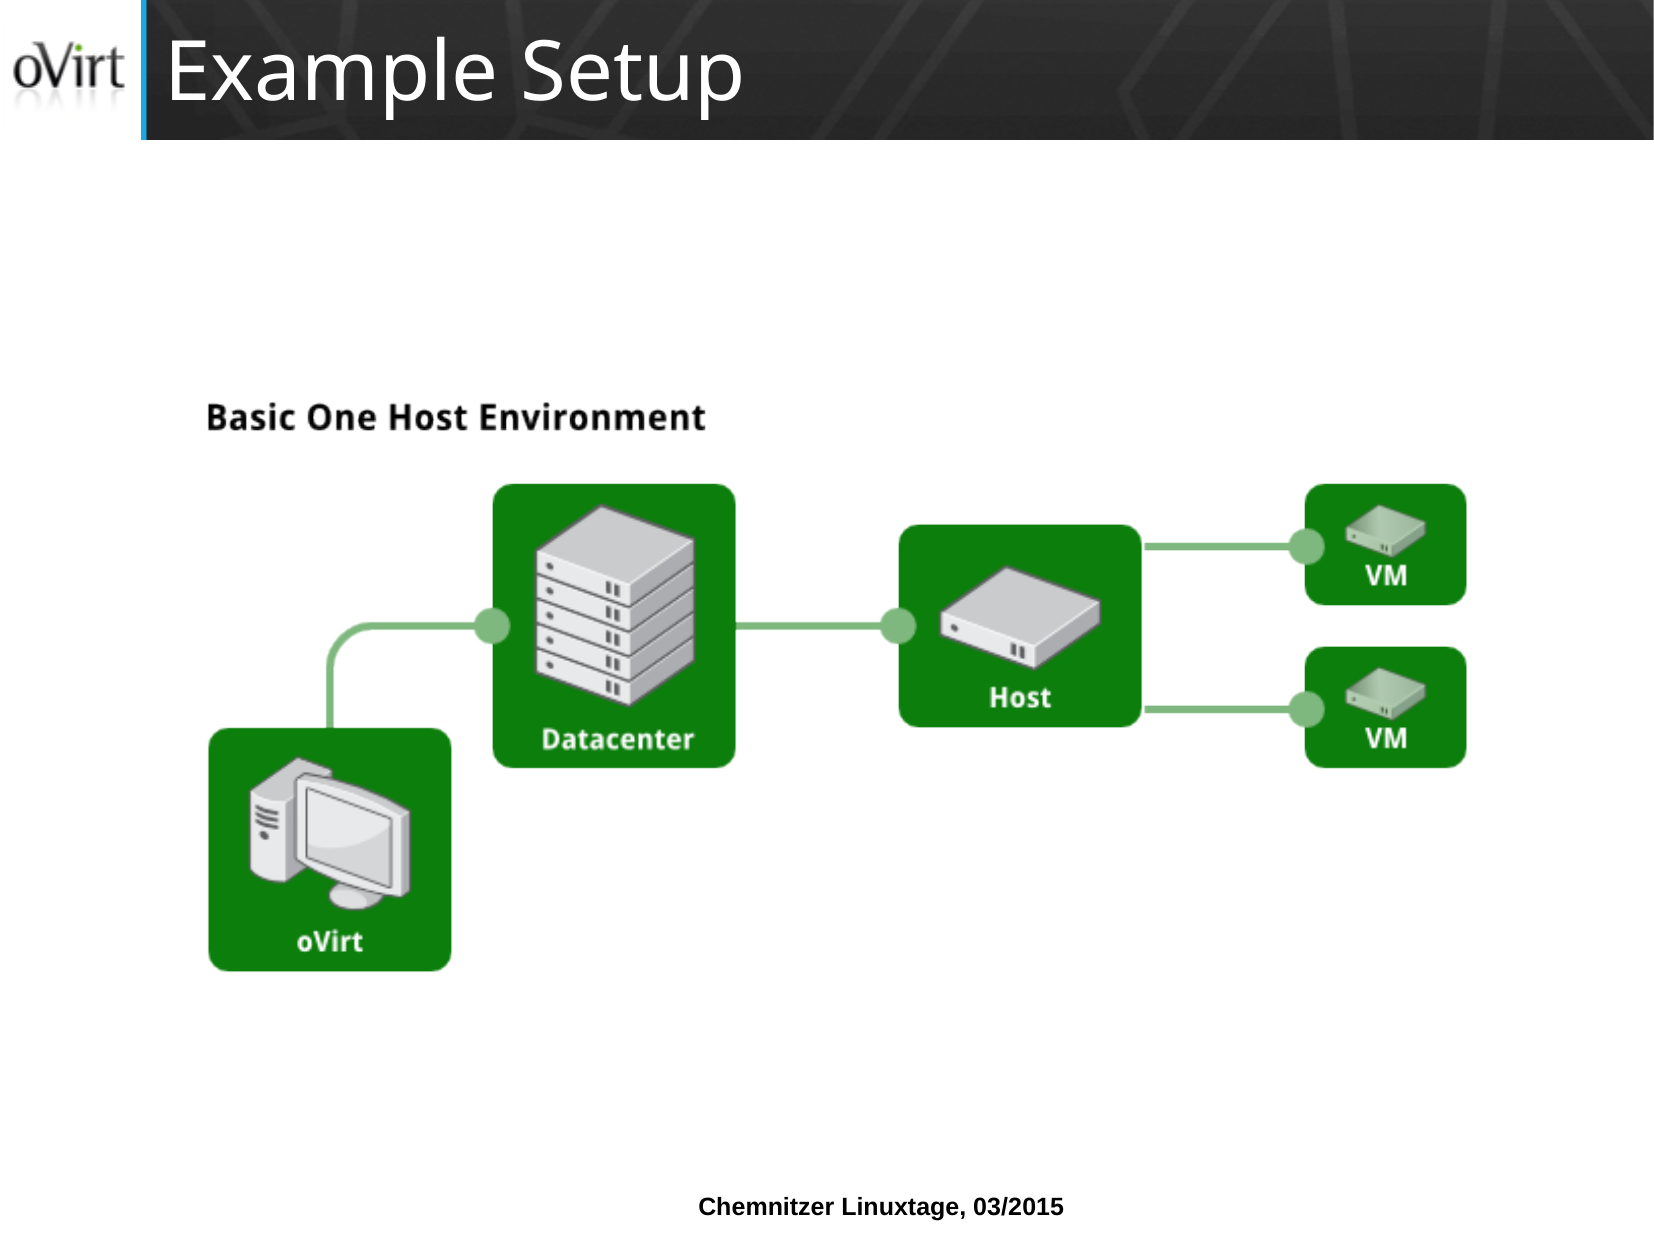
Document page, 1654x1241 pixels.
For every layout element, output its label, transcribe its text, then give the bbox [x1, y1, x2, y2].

picture [0, 0, 1654, 140]
title Example Setup [164, 18, 1653, 119]
picture [168, 362, 1508, 1013]
